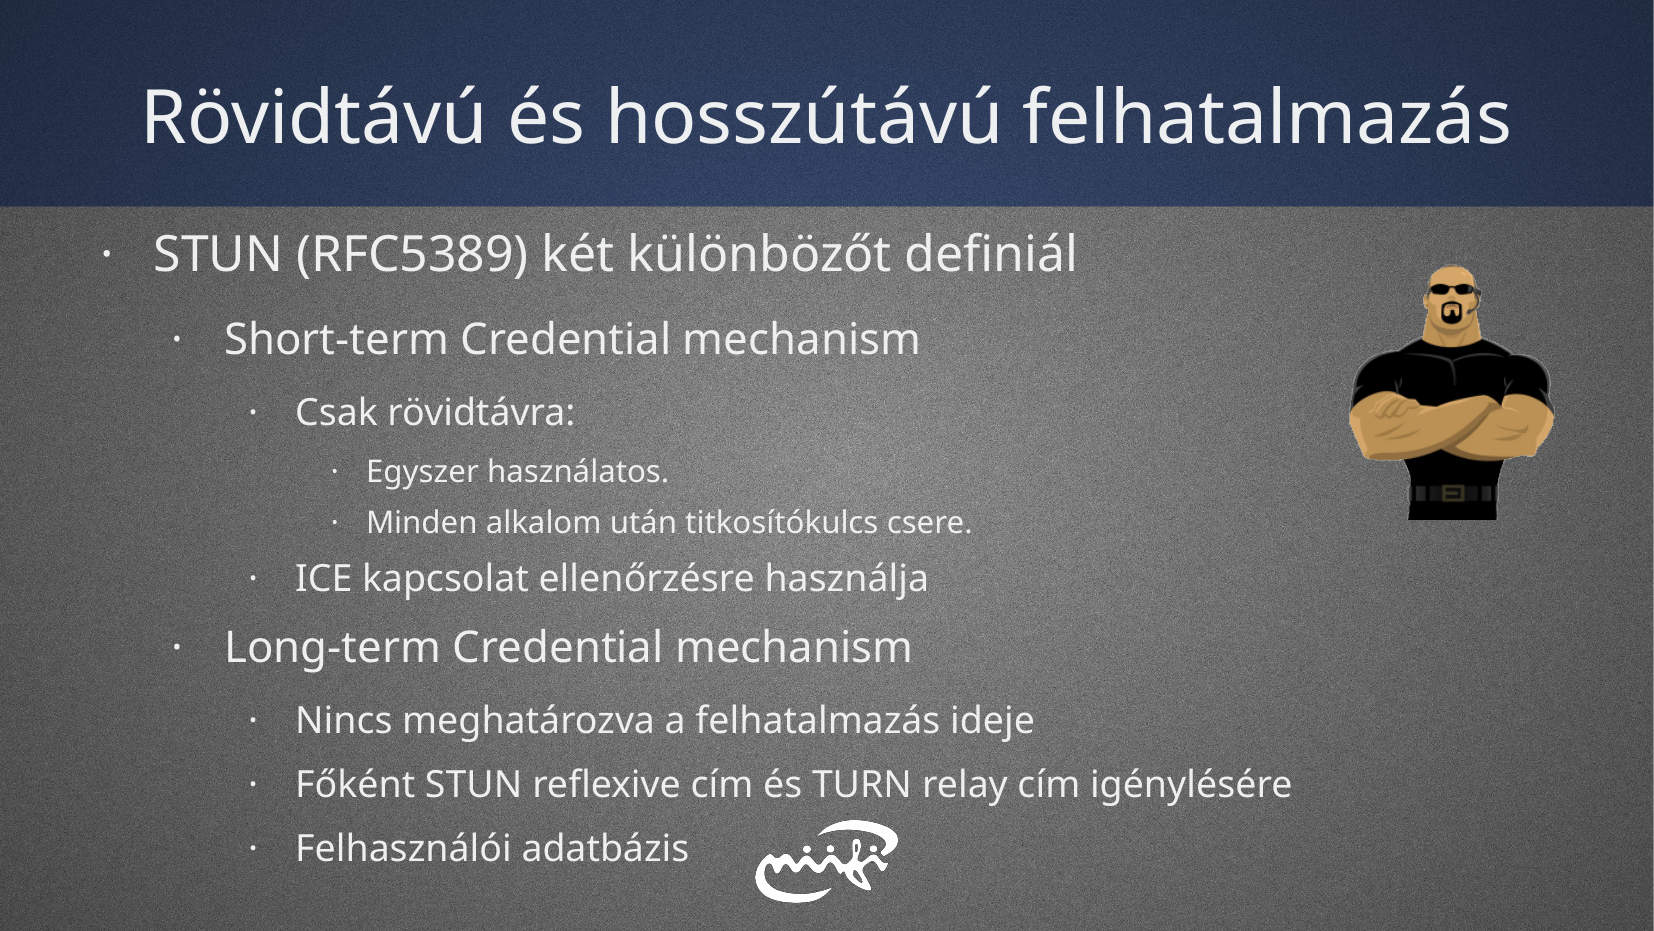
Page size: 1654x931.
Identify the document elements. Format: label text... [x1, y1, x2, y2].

title Rövidtávú és hosszútávú felhatalmazás [82, 36, 1571, 193]
picture [0, 0, 1654, 931]
list STUN (RFC5389) két különbözőt definiál Short-term Credential mechanism Csak rövidtávra: Egyszer használatos. Minden alkalom után titkosítókulcs csere. ICE kapcsolat ellenőrzésre használja Long-term Credential mechanism Nincs meghatározva a felhatalmazás ideje Főként STUN reflexive cím és TURN relay cím igénylésére Felhasználói adatbázis [82, 217, 1571, 817]
